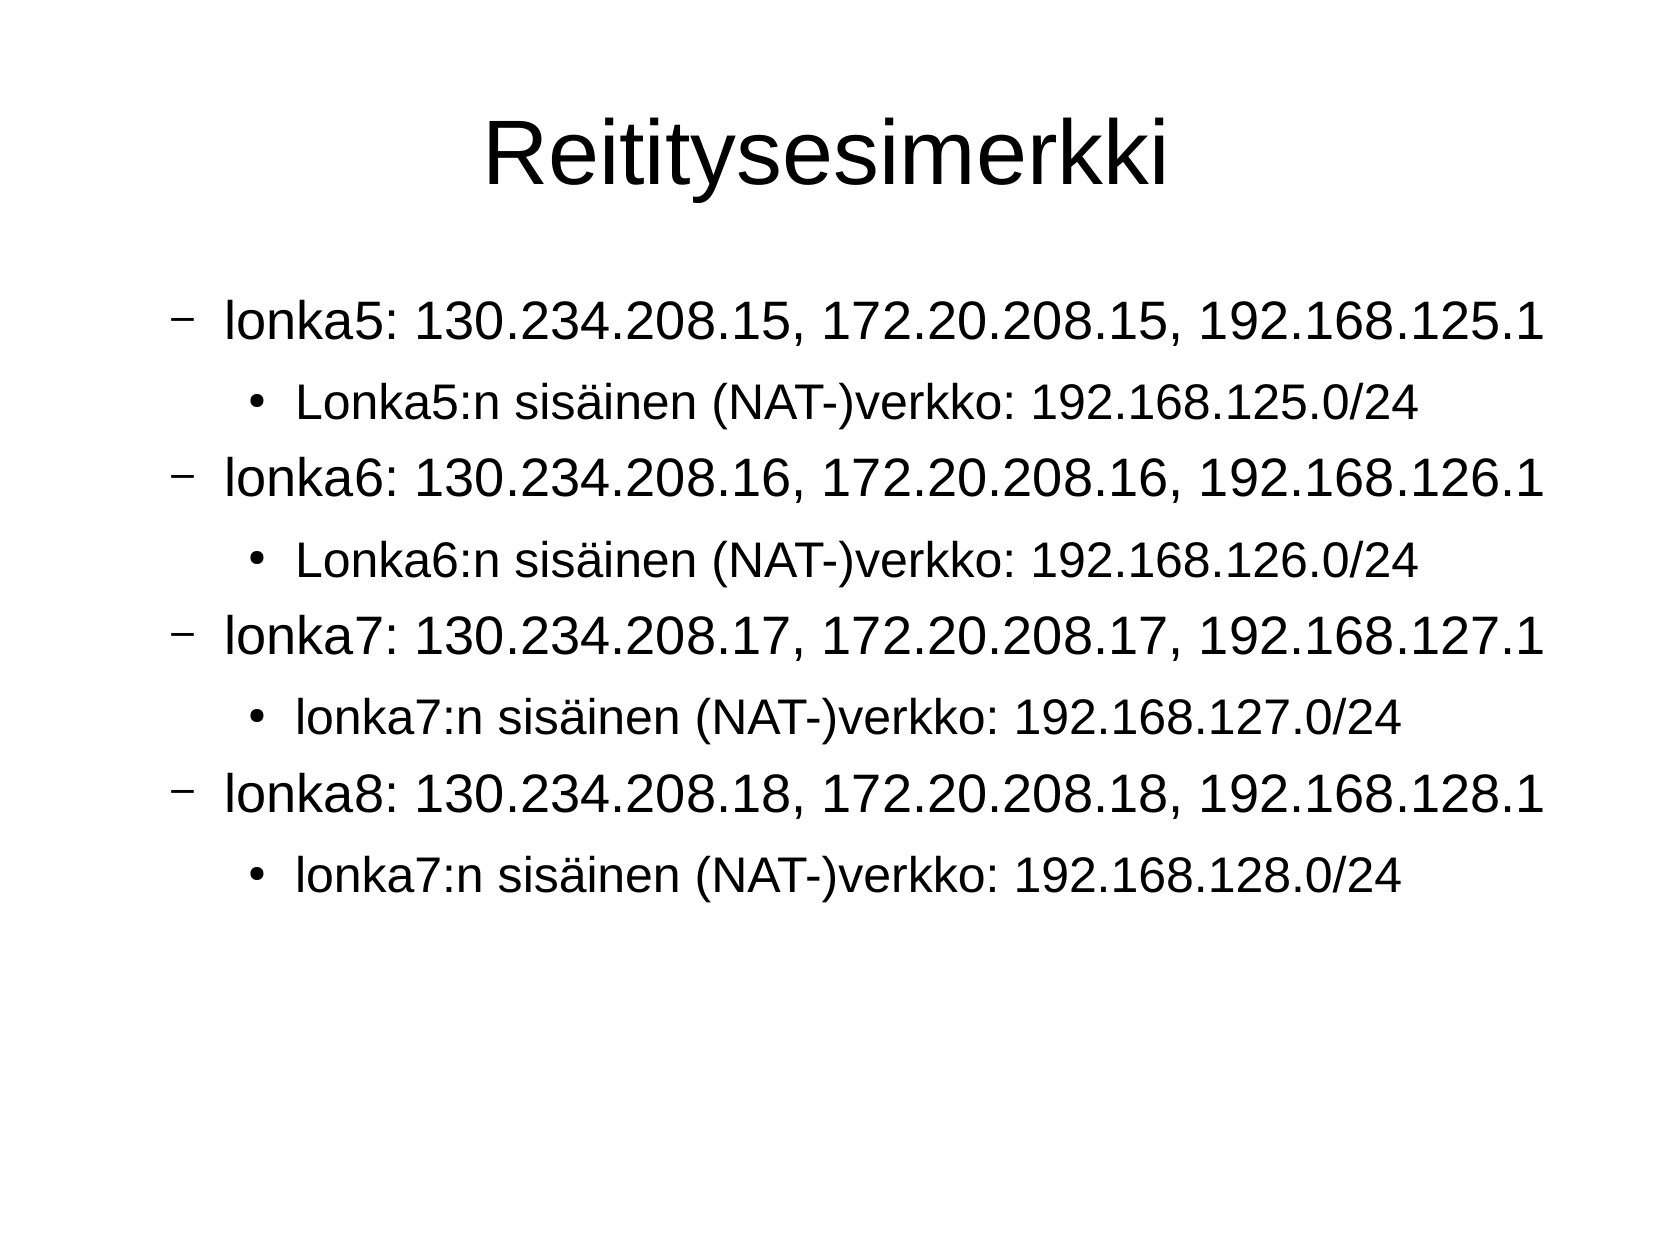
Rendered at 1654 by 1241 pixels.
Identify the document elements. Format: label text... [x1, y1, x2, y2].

title Reititysesimerkki [82, 49, 1571, 257]
list lonka5: 130.234.208.15, 172.20.208.15, 192.168.125.1 Lonka5:n sisäinen (NAT-)verkko: 192.168.125.0/24 lonka6: 130.234.208.16, 172.20.208.16, 192.168.126.1 Lonka6:n sisäinen (NAT-)verkko: 192.168.126.0/24 lonka7: 130.234.208.17, 172.20.208.17, 192.168.127.1 lonka7:n sisäinen (NAT-)verkko: 192.168.127.0/24 lonka8: 130.234.208.18, 172.20.208.18, 192.168.128.1 lonka7:n sisäinen (NAT-)verkko: 192.168.128.0/24 [82, 290, 1571, 1010]
